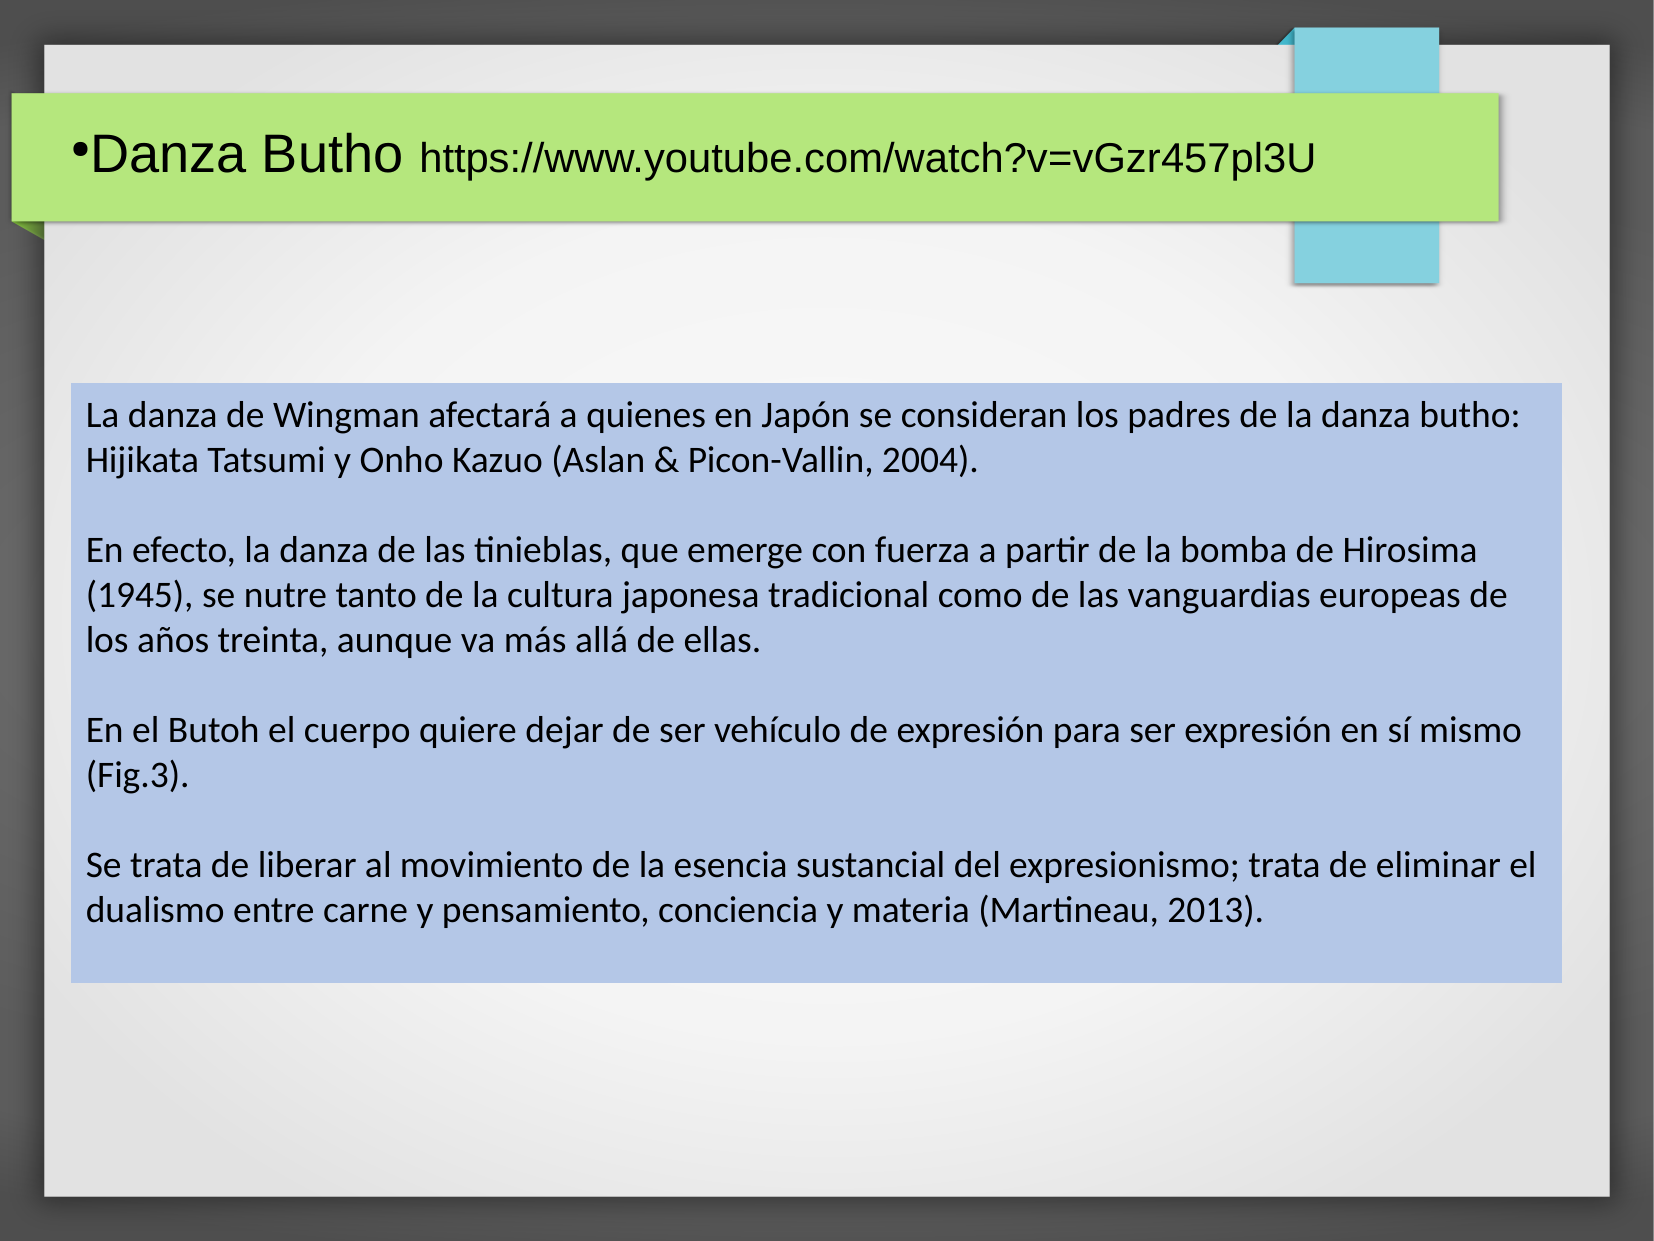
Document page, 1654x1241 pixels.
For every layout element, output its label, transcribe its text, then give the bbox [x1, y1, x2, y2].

text_box La danza de Wingman afectará a quienes en Japón se consideran los padres de la danza butho: Hijikata Tatsumi y Onho Kazuo (Aslan & Picon-Vallin, 2004). En efecto, la danza de las tinieblas, que emerge con fuerza a partir de la bomba de Hirosima (1945), se nutre tanto de la cultura japonesa tradicional como de las vanguardias europeas de los años treinta, aunque va más allá de ellas. En el Butoh el cuerpo quiere dejar de ser vehículo de expresión para ser expresión en sí mismo (Fig.3). Se trata de liberar al movimiento de la esencia sustancial del expresionismo; trata de eliminar el dualismo entre carne y pensamiento, conciencia y materia (Martineau, 2013). [71, 383, 1562, 983]
list Danza Butho https://www.youtube.com/watch?v=vGzr457pl3U [70, 118, 1560, 838]
